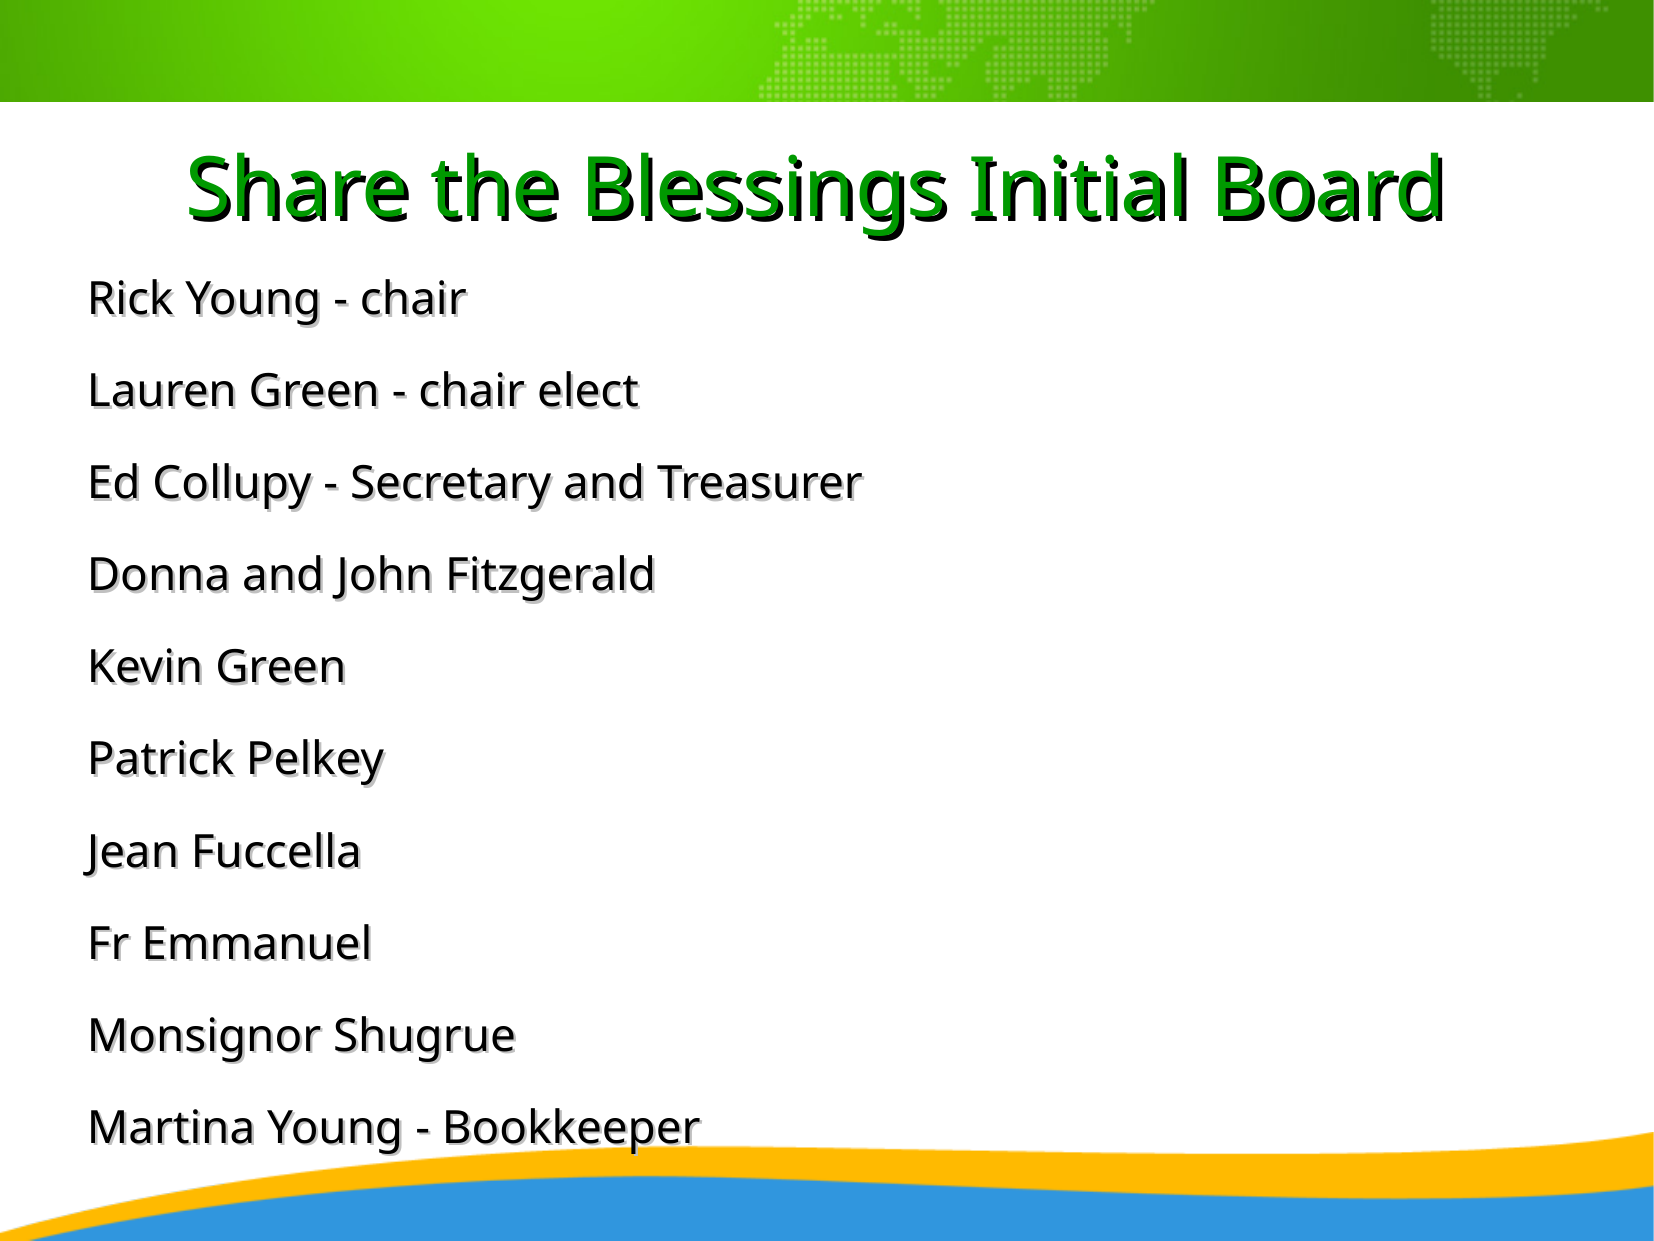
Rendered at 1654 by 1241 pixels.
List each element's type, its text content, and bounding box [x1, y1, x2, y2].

list Rick Young - chair Lauren Green - chair elect Ed Collupy - Secretary and Treasurer Donna and John Fitzgerald Kevin Green Patrick Pelkey Jean Fuccella Fr Emmanuel Monsignor Shugrue Martina Young - Bookkeeper [86, 265, 1576, 1163]
picture [0, 0, 1654, 102]
title Share the Blessings Initial Board [82, 119, 1571, 250]
picture [0, 1132, 1654, 1241]
